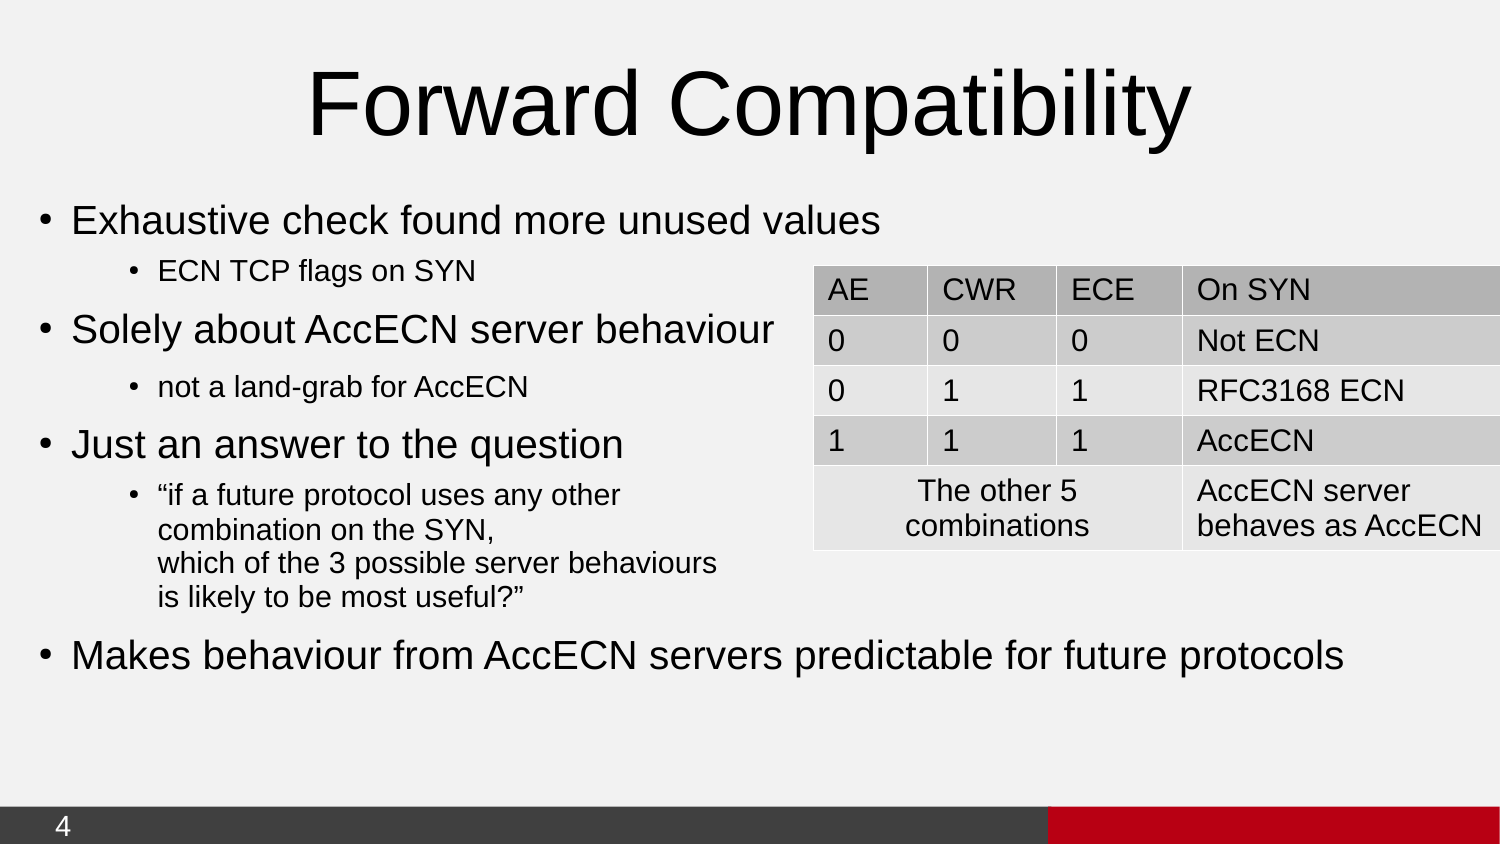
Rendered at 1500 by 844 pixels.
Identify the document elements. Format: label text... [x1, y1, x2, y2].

table_cell 1 [1057, 366, 1182, 415]
table_header AE [814, 266, 927, 315]
table_cell The other 5 combinations [814, 466, 1182, 550]
table_cell 1 [928, 416, 1056, 465]
table_cell 1 [928, 366, 1056, 415]
table_header CWR [928, 266, 1056, 315]
table_cell RFC3168 ECN [1183, 366, 1500, 415]
table_cell 0 [814, 366, 927, 415]
table_cell 0 [814, 316, 927, 365]
table_cell AccECN server behaves as AccECN [1183, 466, 1500, 550]
table_cell AccECN [1183, 416, 1500, 465]
table_cell 1 [814, 416, 927, 465]
table_cell 1 [1057, 416, 1182, 465]
table_header ECE [1057, 266, 1182, 315]
table_cell Not ECN [1183, 316, 1500, 365]
title Forward Compatibility [75, 33, 1425, 175]
table_cell 0 [1057, 316, 1182, 365]
table_header On SYN [1183, 266, 1500, 315]
table_cell 0 [928, 316, 1056, 365]
list Exhaustive check found more unused values ECN TCP flags on SYN Solely about AccECN server behaviour not a land-grab for AccECN Just an answer to the question “if a future protocol uses any other combination on the SYN, which of the 3 possible server behaviours is likely to be most useful?” Makes behaviour from AccECN servers predictable for future protocols [27, 197, 1378, 687]
